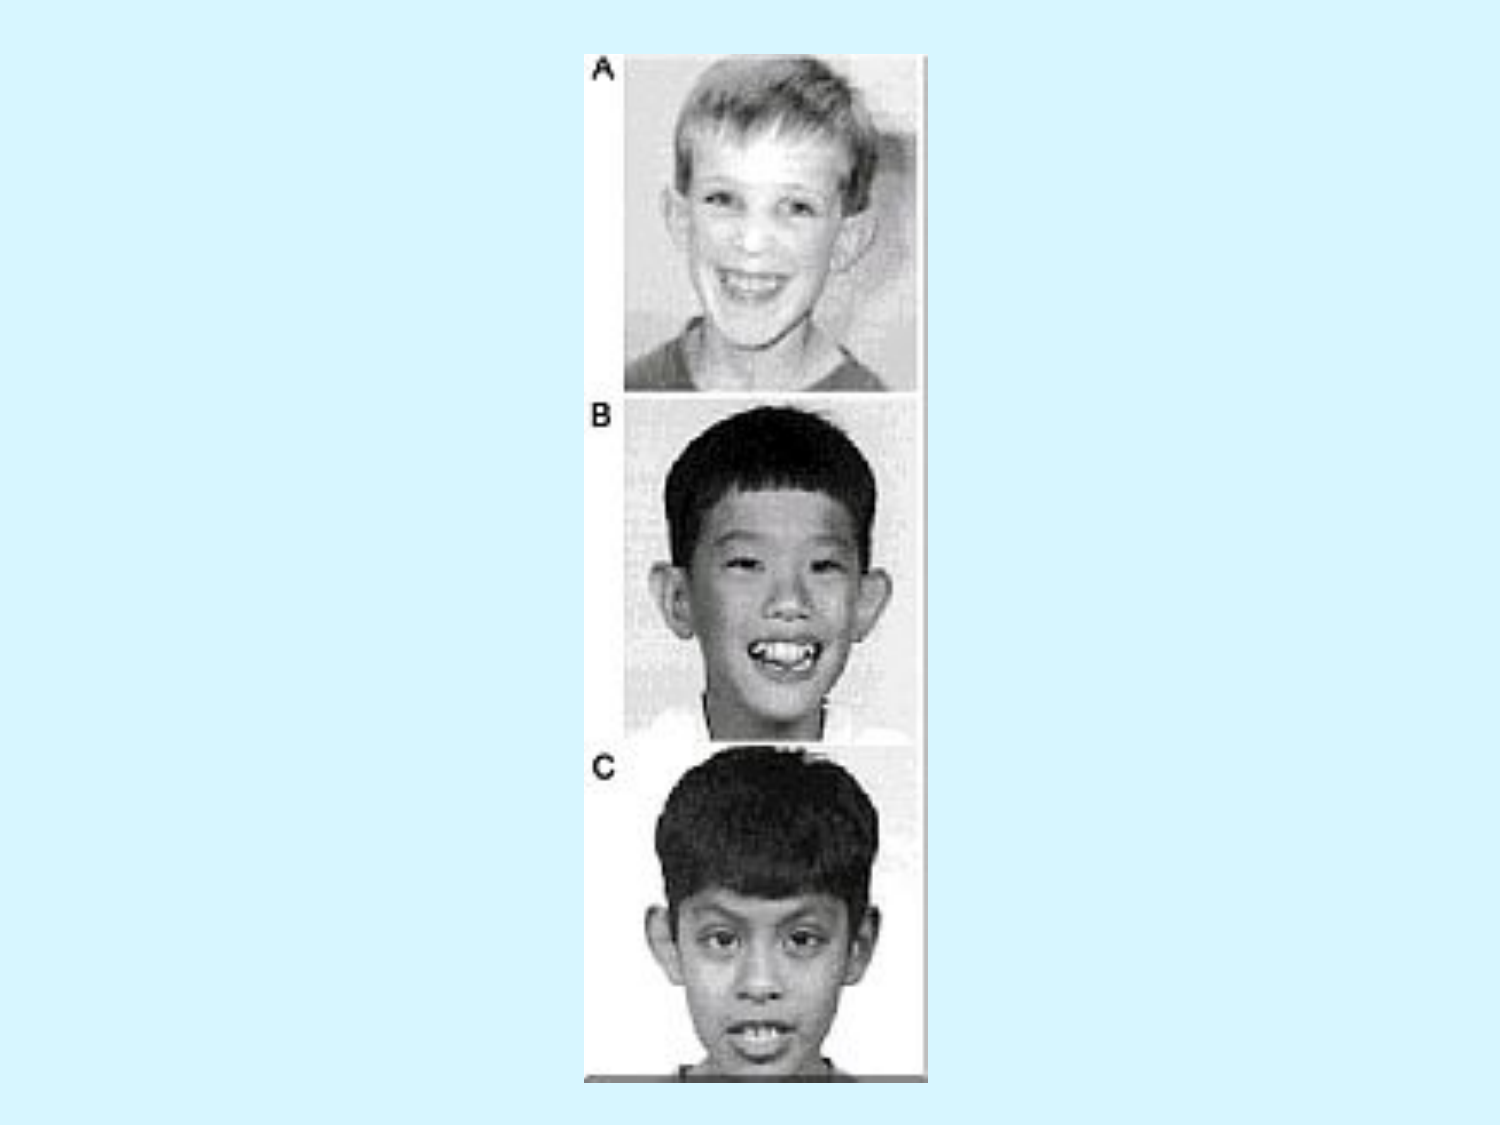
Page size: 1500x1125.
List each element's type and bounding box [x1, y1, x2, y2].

picture [584, 54, 928, 1083]
